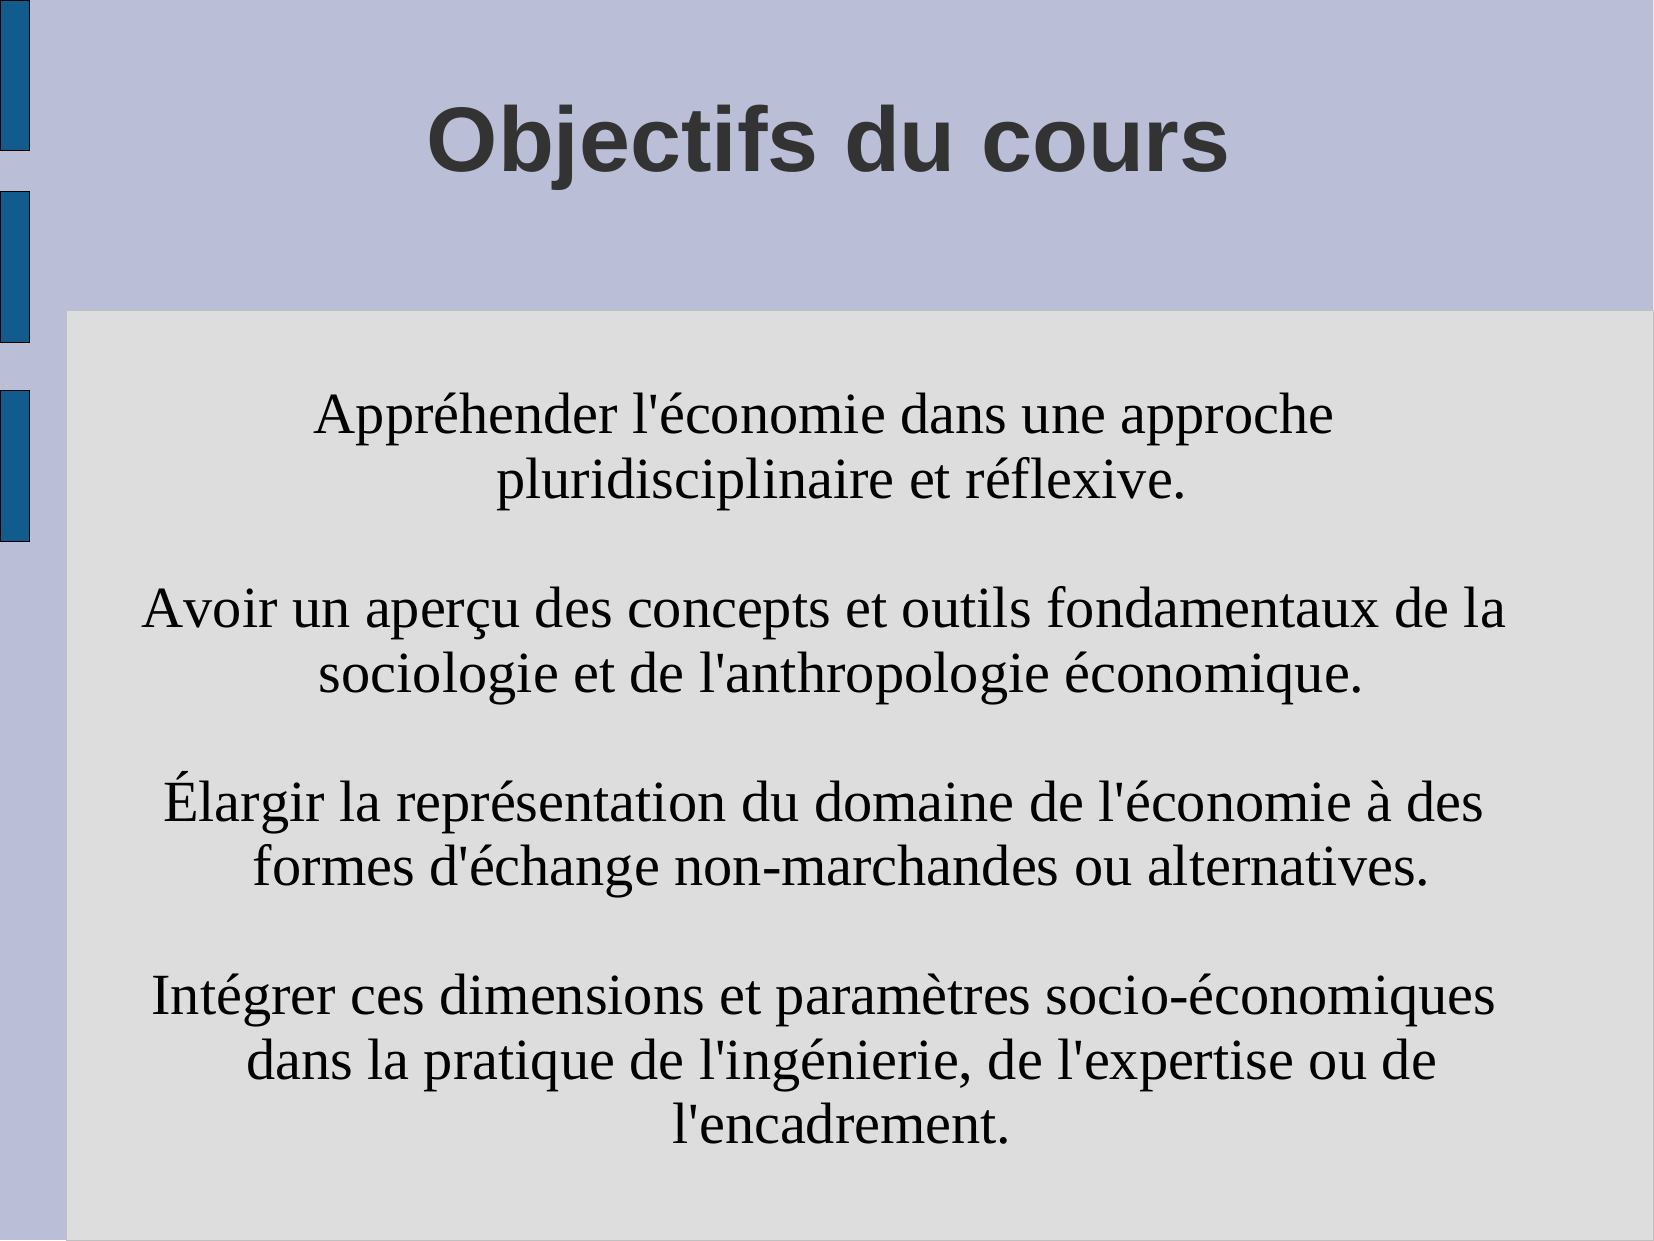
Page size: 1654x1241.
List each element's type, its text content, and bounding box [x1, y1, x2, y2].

title Objectifs du cours [123, 43, 1536, 237]
subtitle Appréhender l'économie dans une approche pluridisciplinaire et réflexive. Avoir un aperçu des concepts et outils fondamentaux de la sociologie et de l'anthropologie économique. Élargir la représentation du domaine de l'économie à des formes d'échange non-marchandes ou alternatives. Intégrer ces dimensions et paramètres socio-économiques dans la pratique de l'ingénierie, de l'expertise ou de l'encadrement. [118, 378, 1531, 1160]
